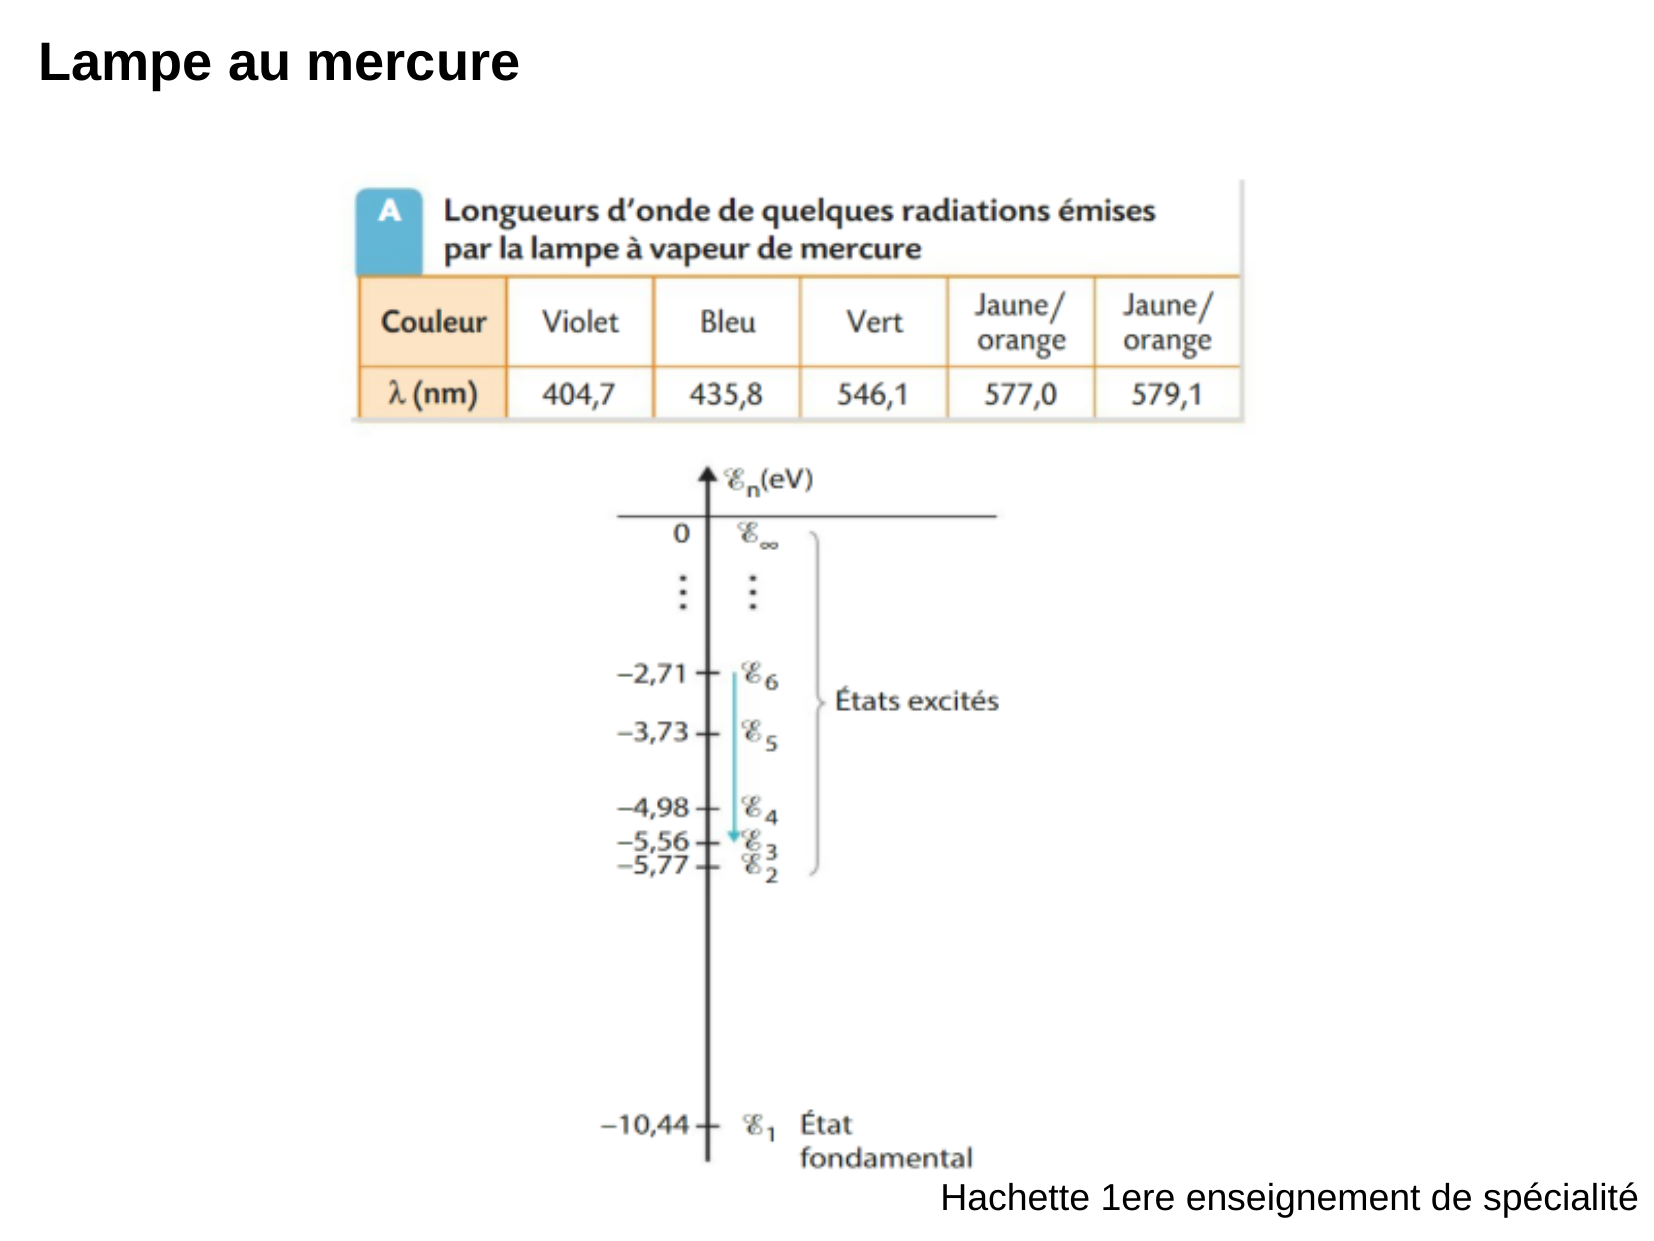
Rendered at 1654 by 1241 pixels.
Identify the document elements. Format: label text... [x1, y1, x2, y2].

text_box Lampe au mercure [23, 23, 851, 101]
text_box Hachette 1ere enseignement de spécialité [885, 1169, 1654, 1241]
picture [318, 153, 1276, 1226]
